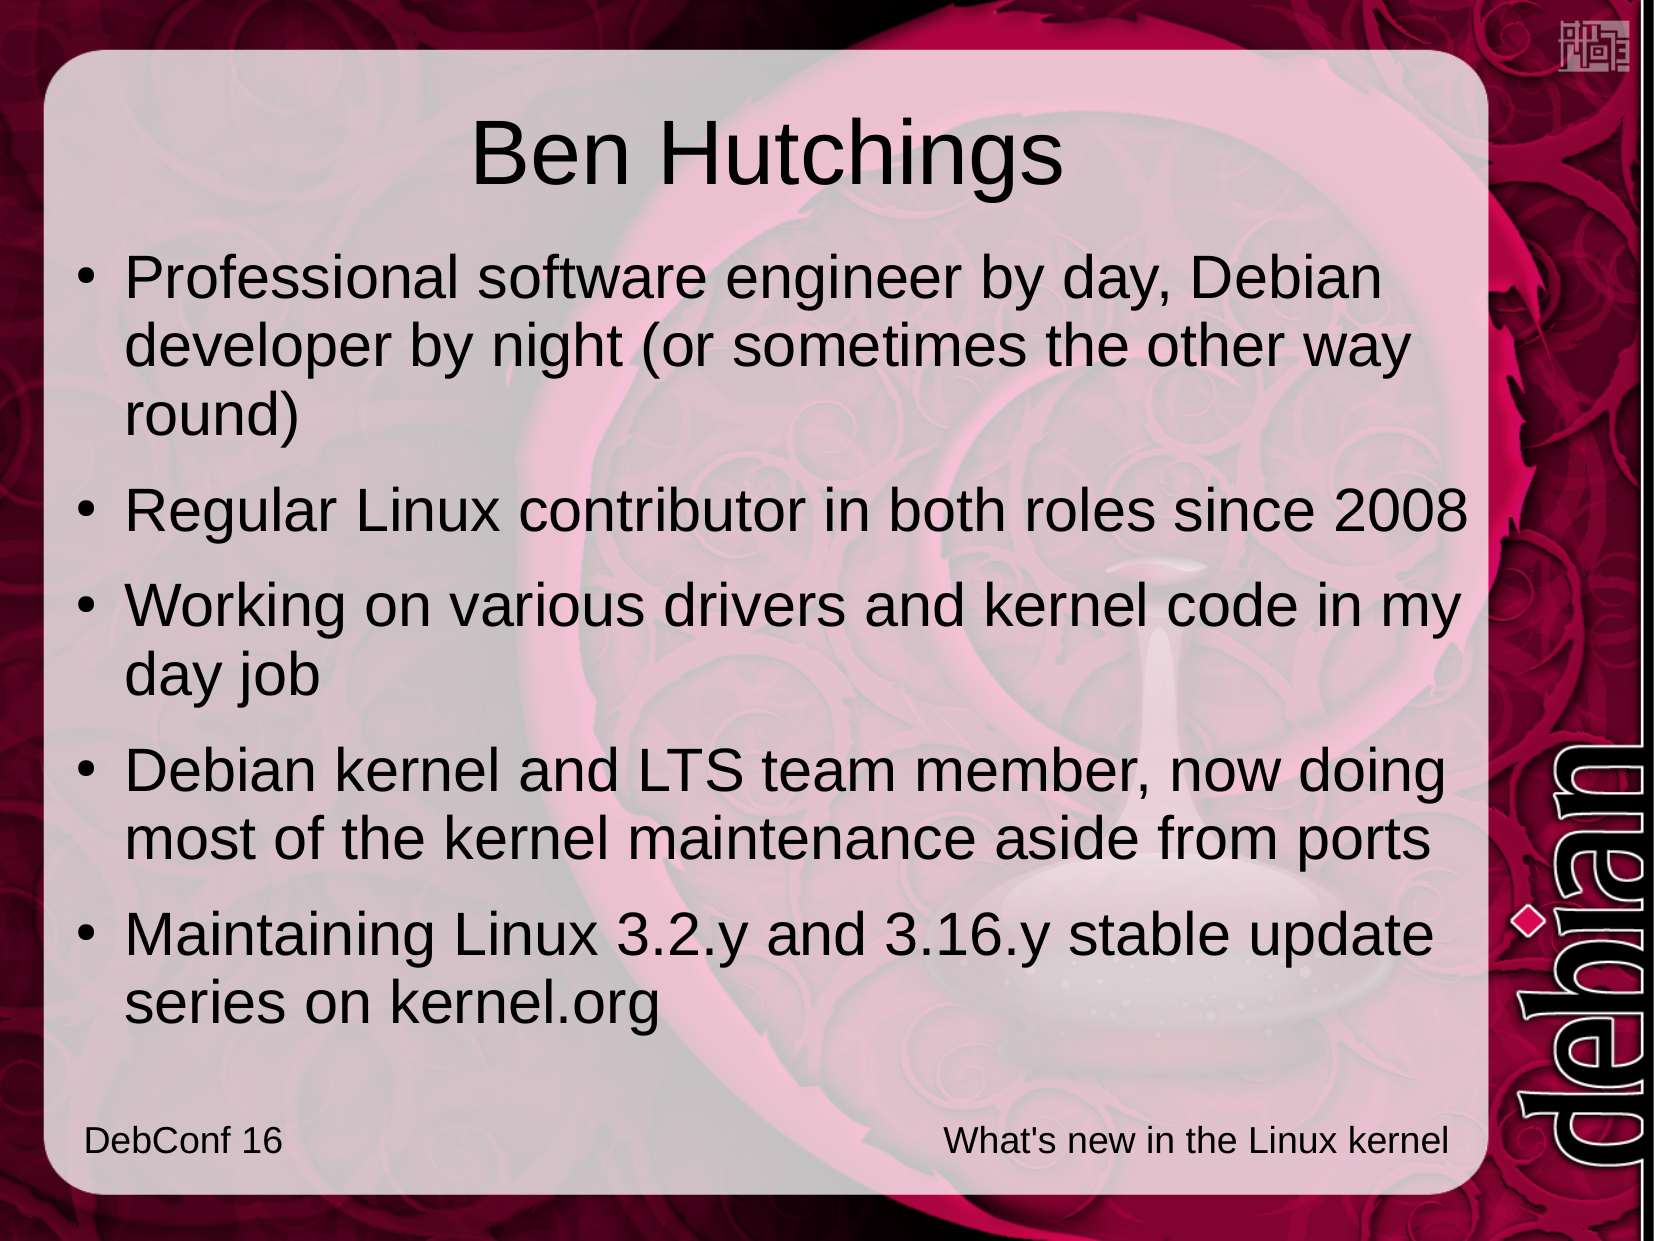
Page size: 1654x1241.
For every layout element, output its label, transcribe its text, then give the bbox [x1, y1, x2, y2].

list Professional software engineer by day, Debian developer by night (or sometimes the other way round) Regular Linux contributor in both roles since 2008 Working on various drivers and kernel code in my day job Debian kernel and LTS team member, now doing most of the kernel maintenance aside from ports Maintaining Linux 3.2.y and 3.16.y stable update series on kernel.org [59, 242, 1477, 1062]
text_box DebConf 16 [68, 1112, 746, 1170]
text_box What's new in the Linux kernel [770, 1112, 1465, 1170]
picture [0, 0, 1654, 1241]
title Ben Hutchings [59, 49, 1477, 242]
